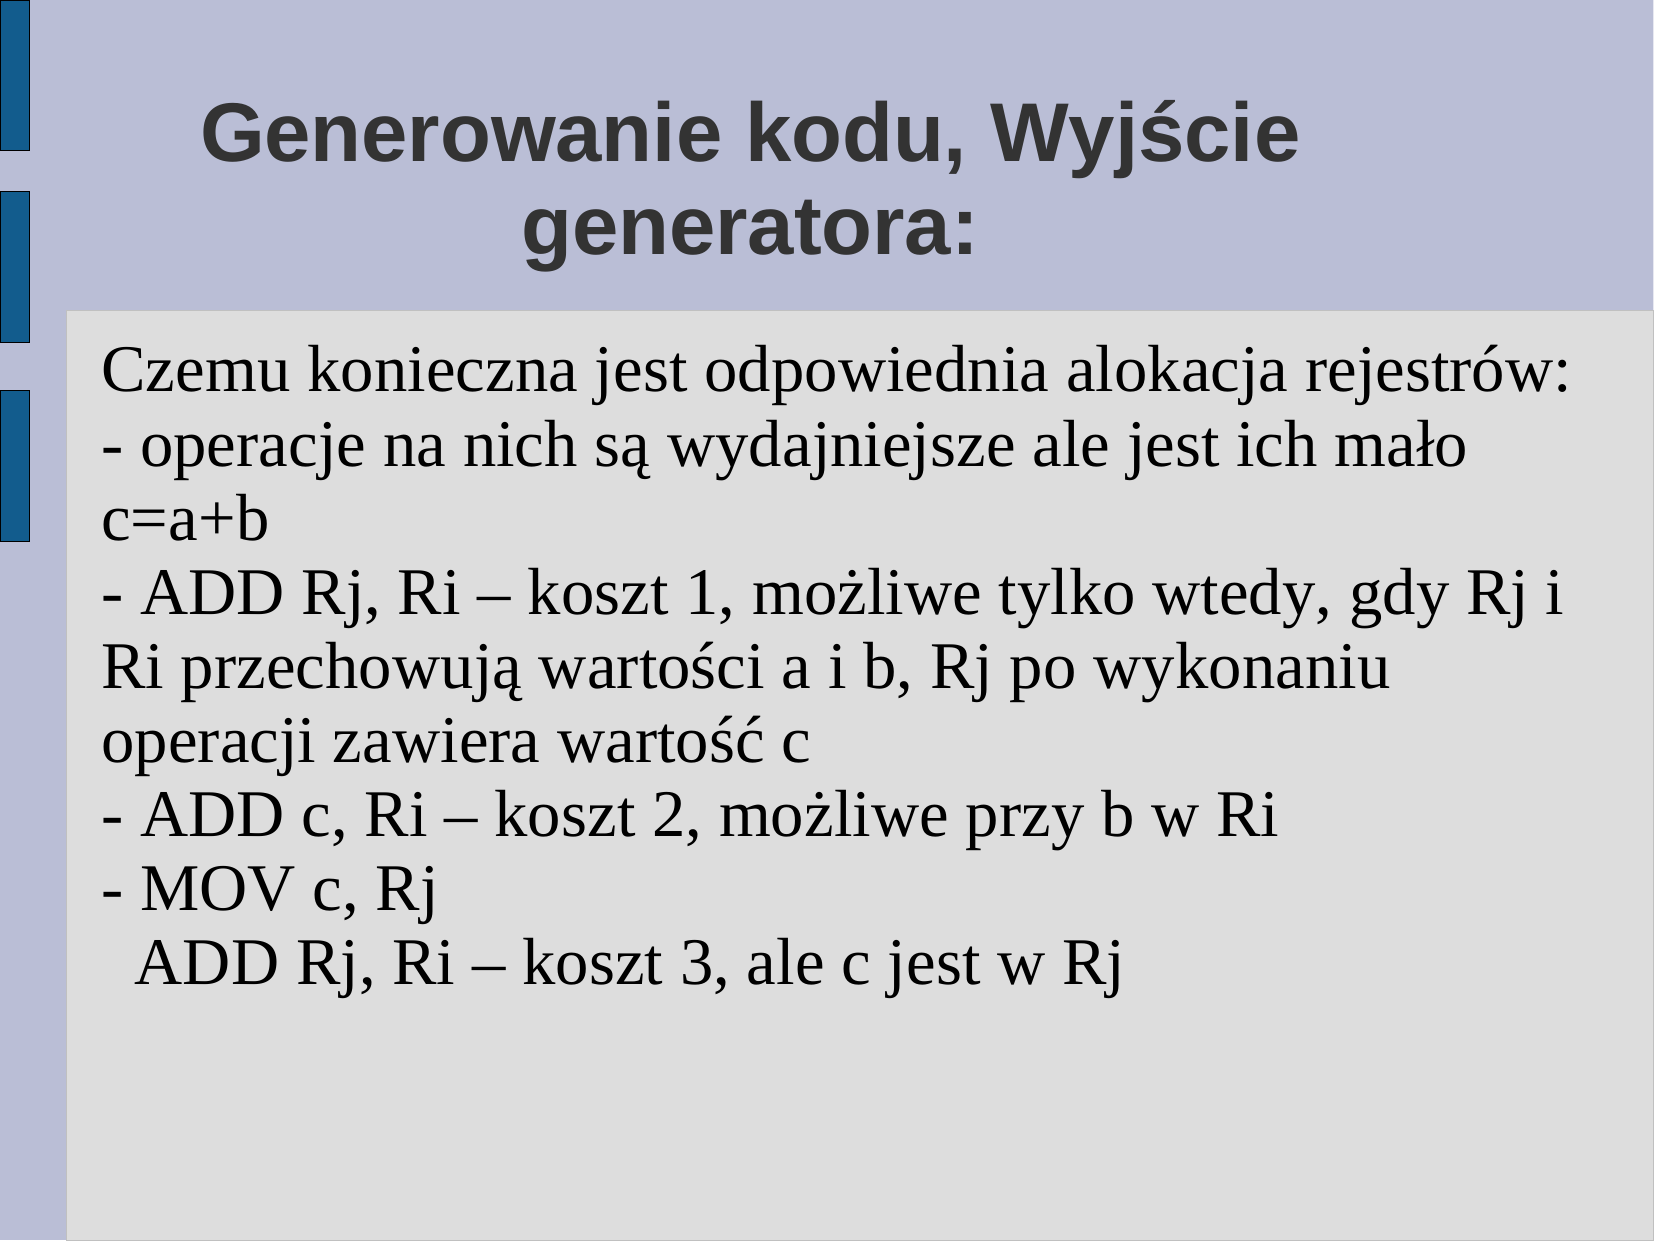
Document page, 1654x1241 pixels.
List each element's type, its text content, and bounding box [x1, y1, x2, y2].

text_box Czemu konieczna jest odpowiednia alokacja rejestrów: - operacje na nich są wydajniejsze ale jest ich mało c=a+b - ADD Rj, Ri – koszt 1, możliwe tylko wtedy, gdy Rj i Ri przechowują wartości a i b, Rj po wykonaniu operacji zawiera wartość c - ADD c, Ri – koszt 2, możliwe przy b w Ri - MOV c, Rj ADD Rj, Ri – koszt 3, ale c jest w Rj [101, 332, 1625, 999]
title Generowanie kodu, Wyjście generatora: [112, 78, 1388, 280]
